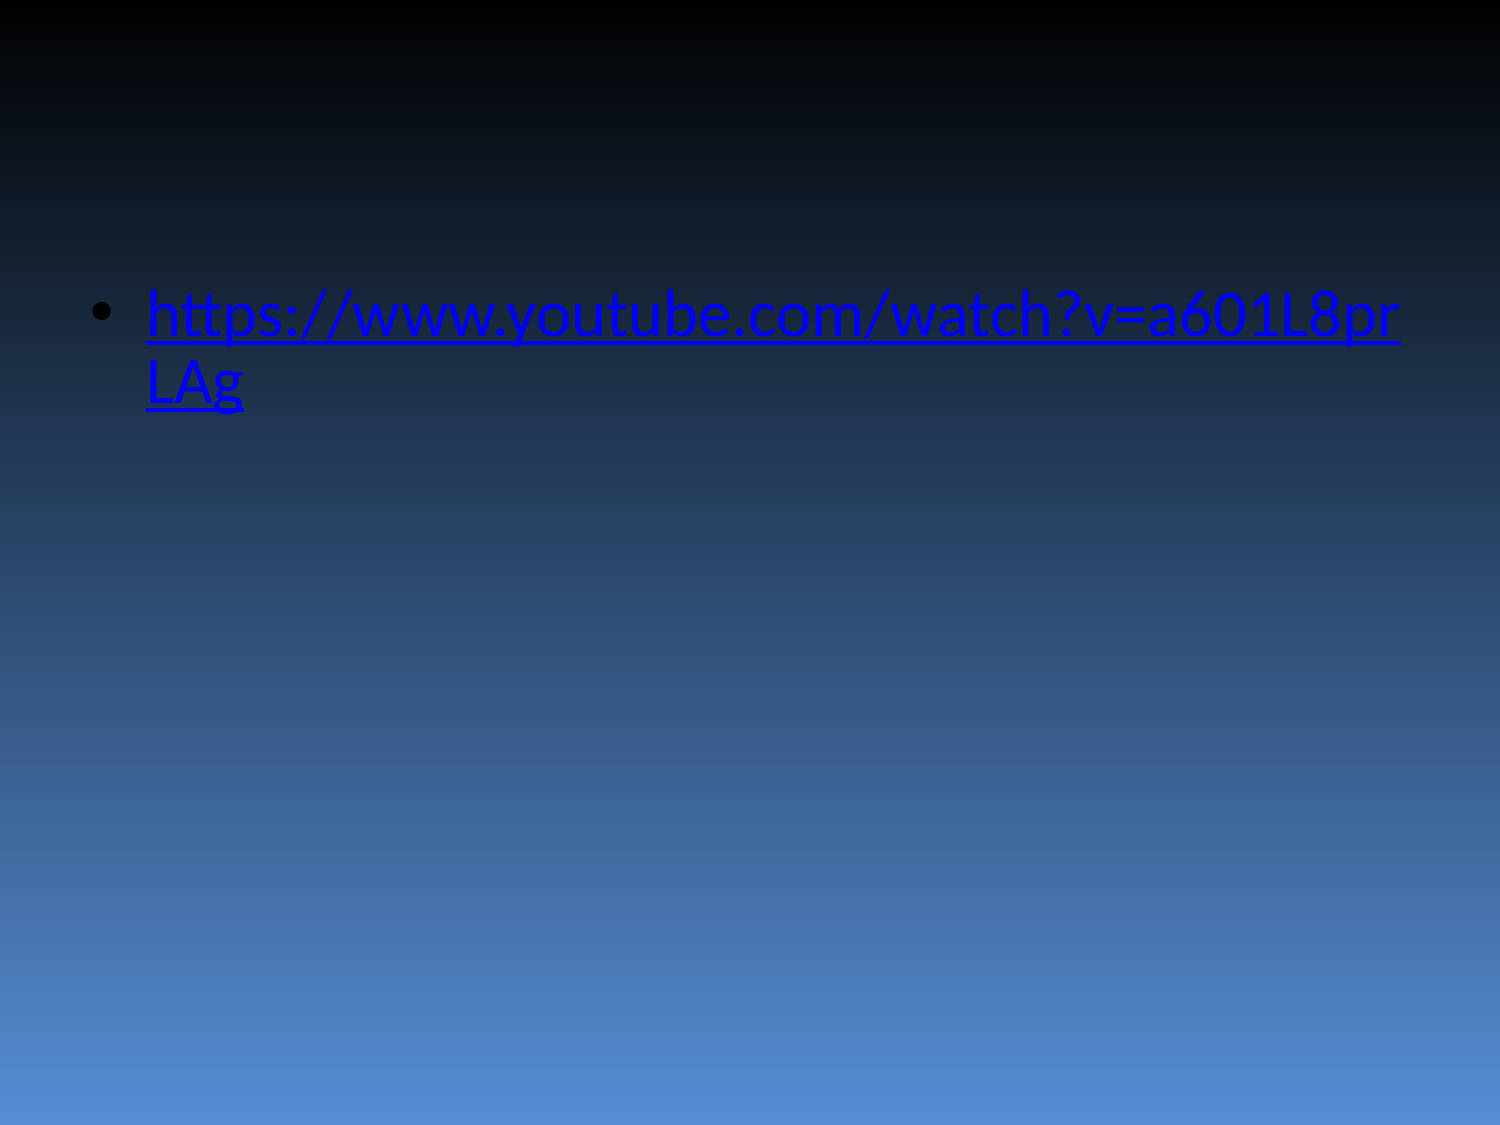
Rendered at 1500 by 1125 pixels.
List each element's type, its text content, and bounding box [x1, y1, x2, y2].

list https://www.youtube.com/watch?v=a601L8prLAg [75, 262, 1425, 1005]
